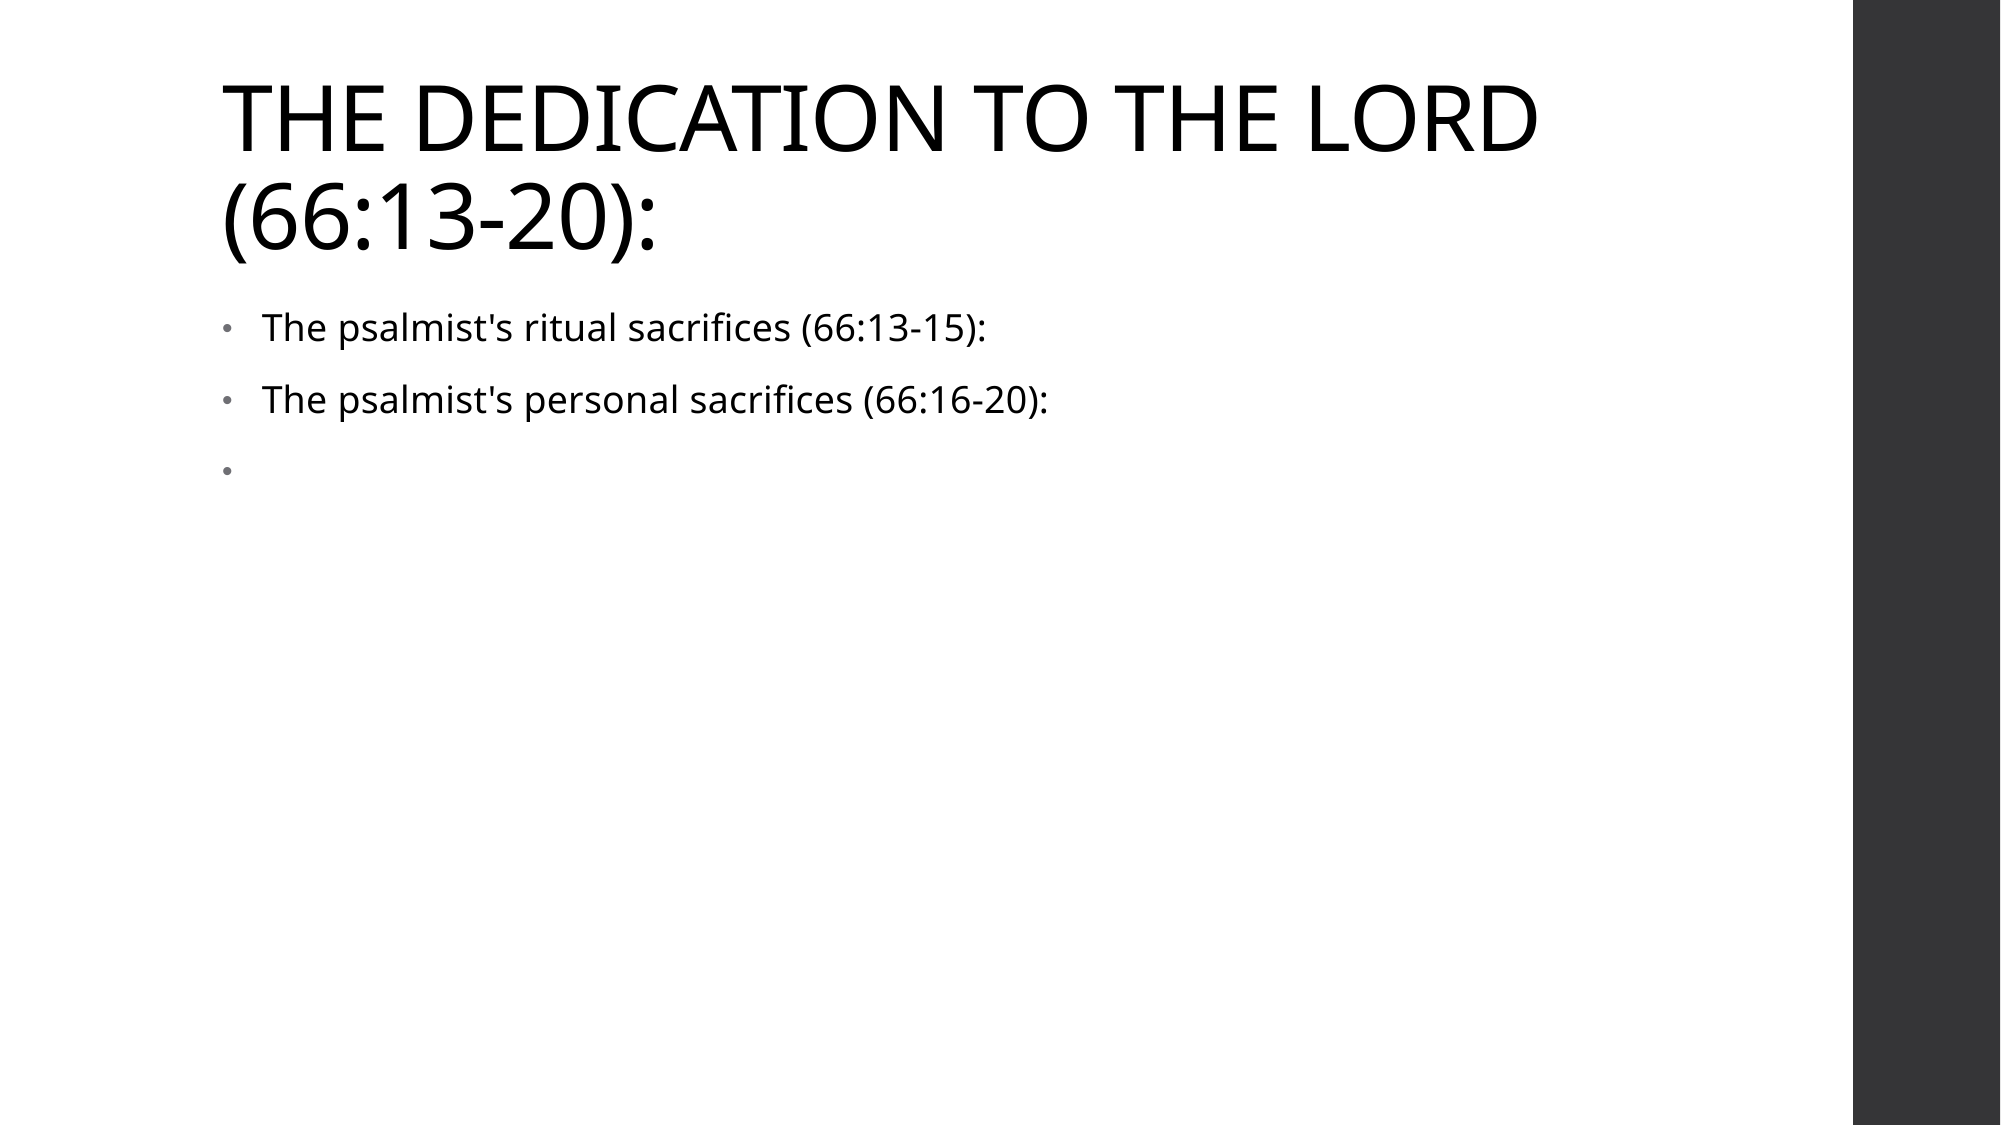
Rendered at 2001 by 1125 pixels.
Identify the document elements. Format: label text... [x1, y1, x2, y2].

title THE DEDICATION TO THE LORD (66:13-20): [206, 60, 1797, 278]
list The psalmist's ritual sacrifices (66:13-15): The psalmist's personal sacrifices (66:16-20): [206, 299, 1617, 1014]
